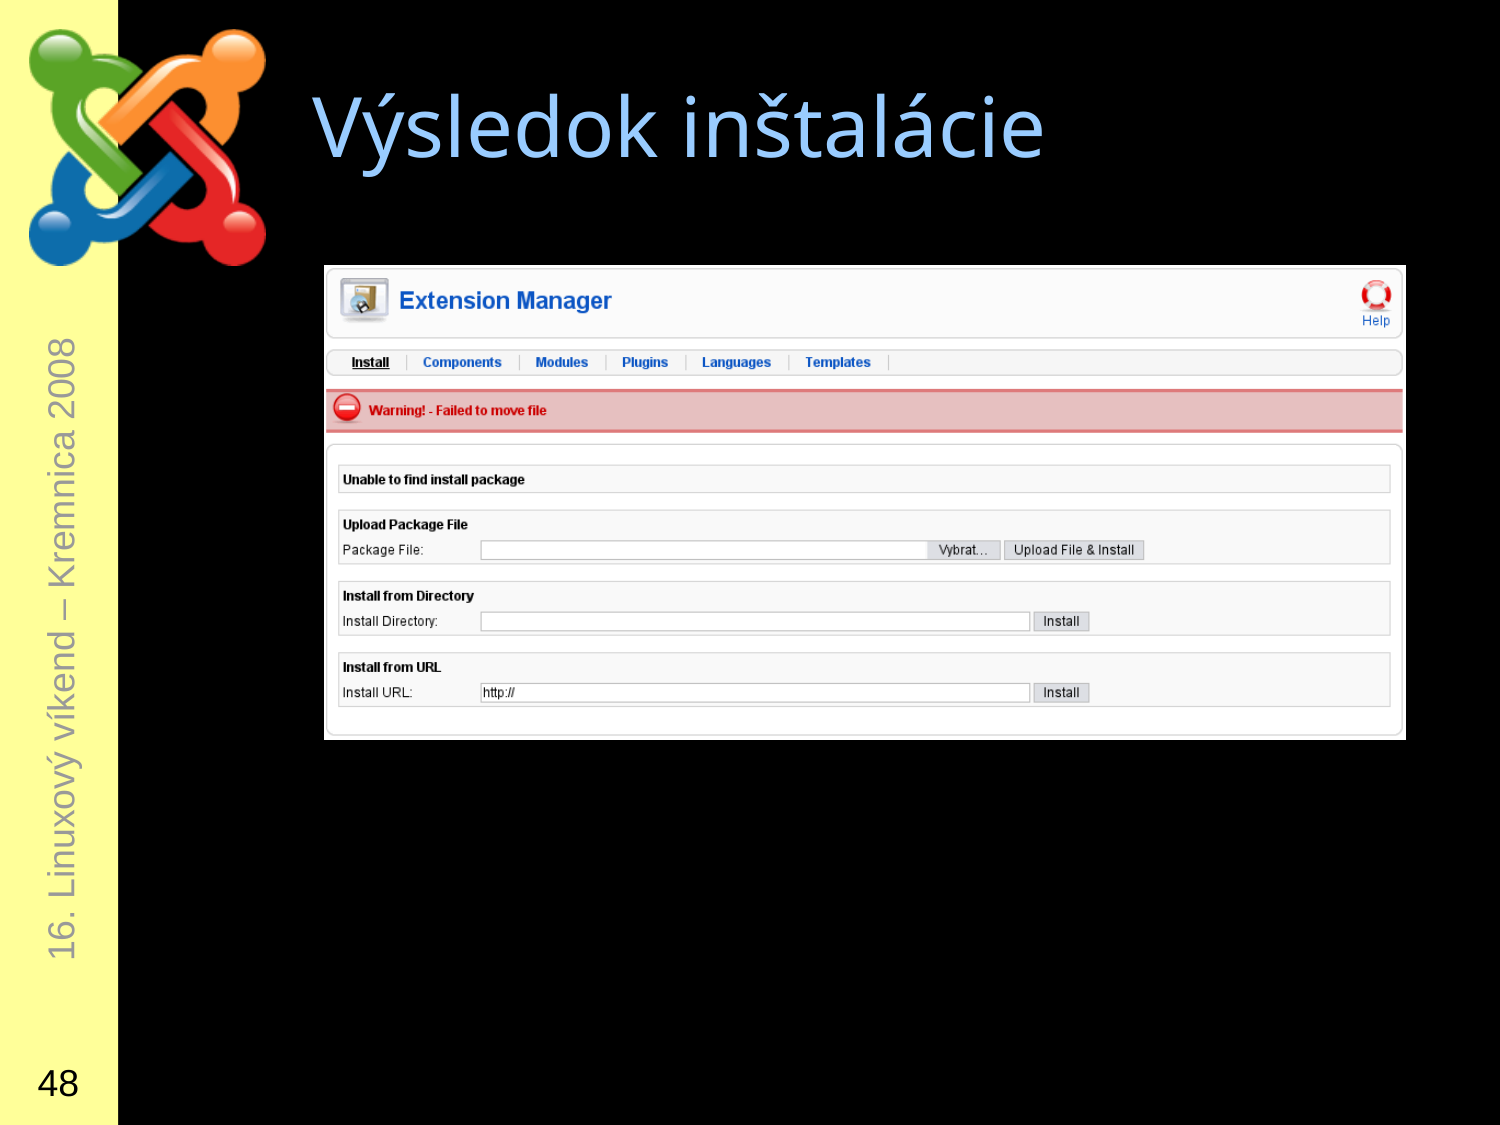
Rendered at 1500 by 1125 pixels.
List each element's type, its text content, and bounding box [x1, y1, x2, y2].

title Výsledok inštalácie [312, 24, 1450, 226]
picture [324, 265, 1406, 740]
picture [29, 29, 266, 266]
